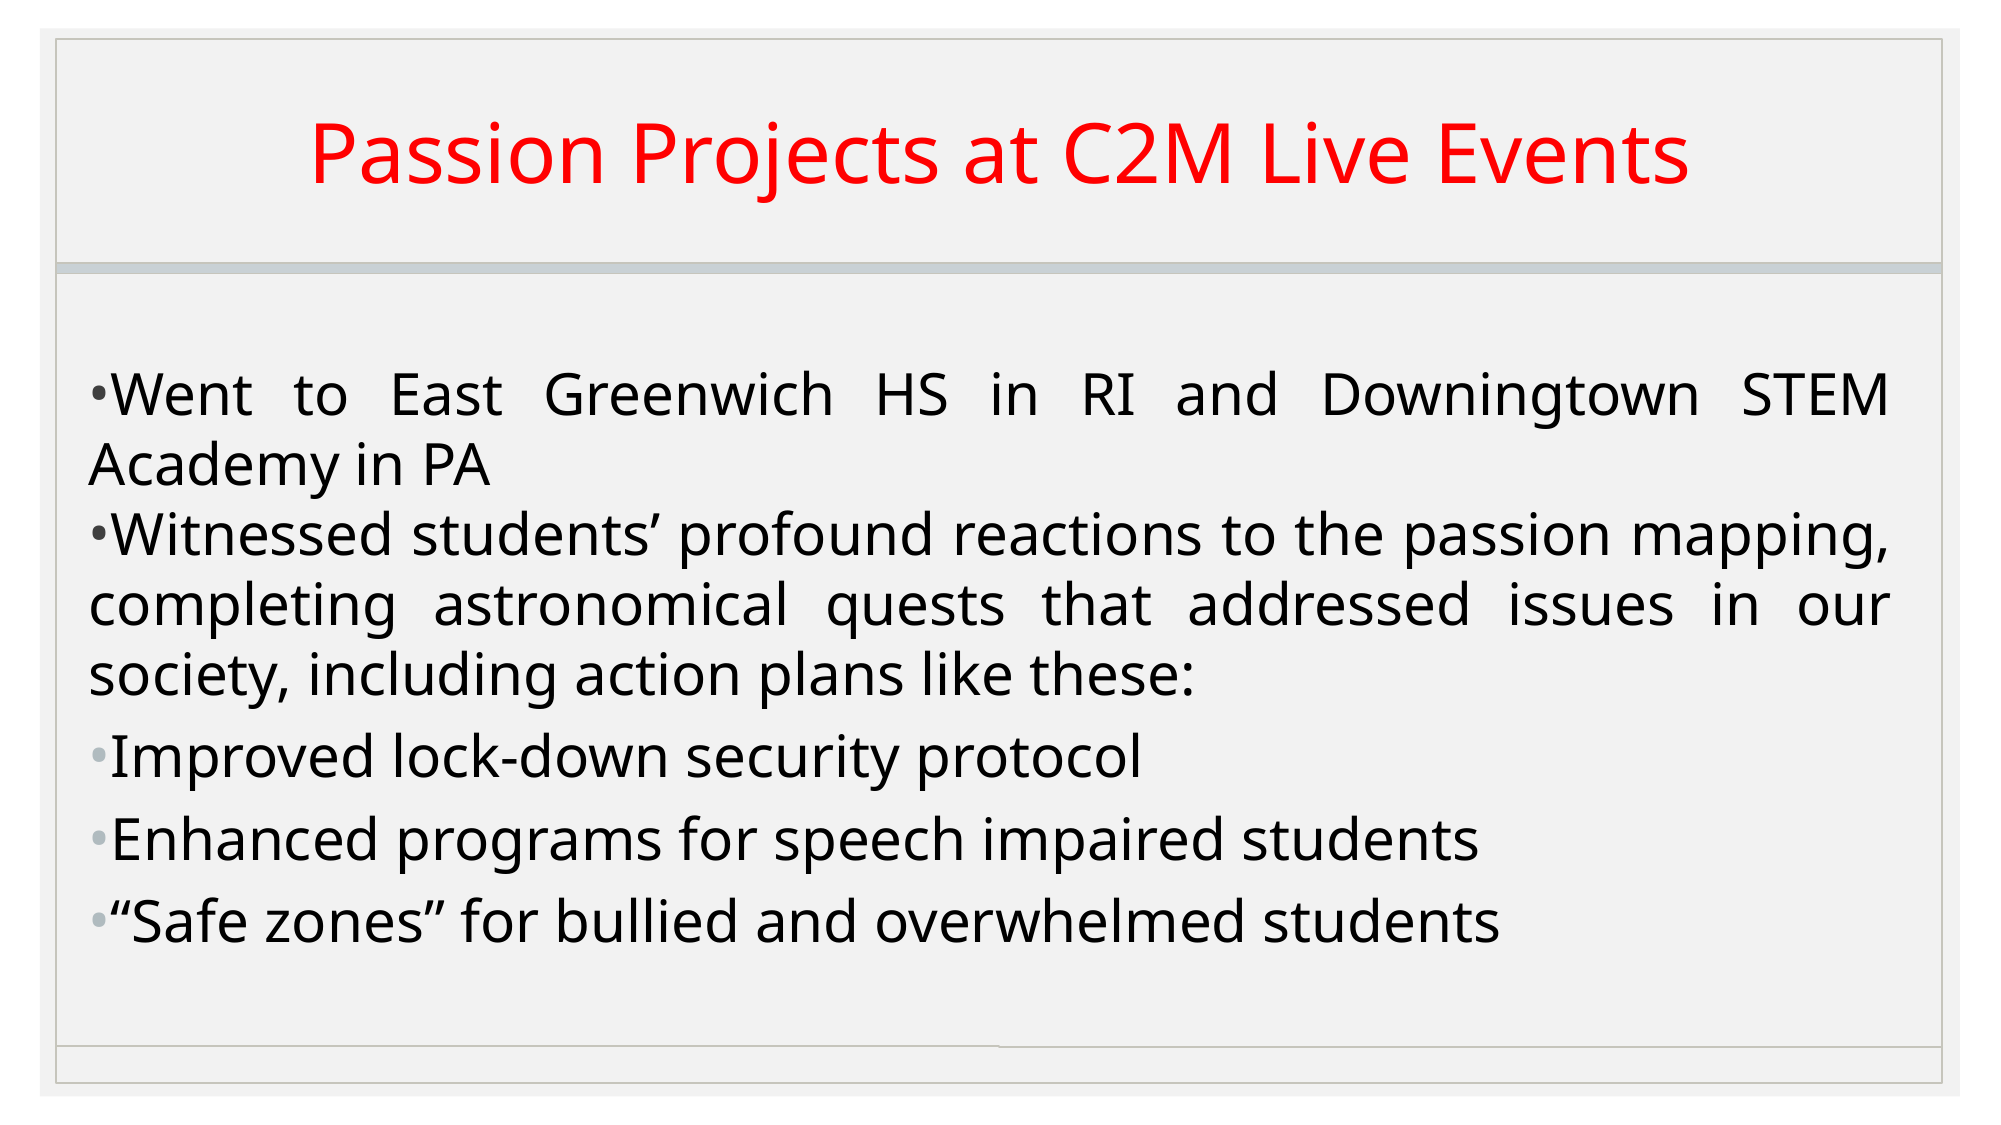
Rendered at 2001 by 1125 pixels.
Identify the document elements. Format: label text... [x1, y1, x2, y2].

title Passion Projects at C2M Live Events [196, 91, 1804, 208]
list Went to East Greenwich HS in RI and Downingtown STEM Academy in PA Witnessed students’ profound reactions to the passion mapping, completing astronomical quests that addressed issues in our society, including action plans like these: Improved lock-down security protocol Enhanced programs for speech impaired students “Safe zones” for bullied and overwhelmed students [73, 350, 1926, 966]
